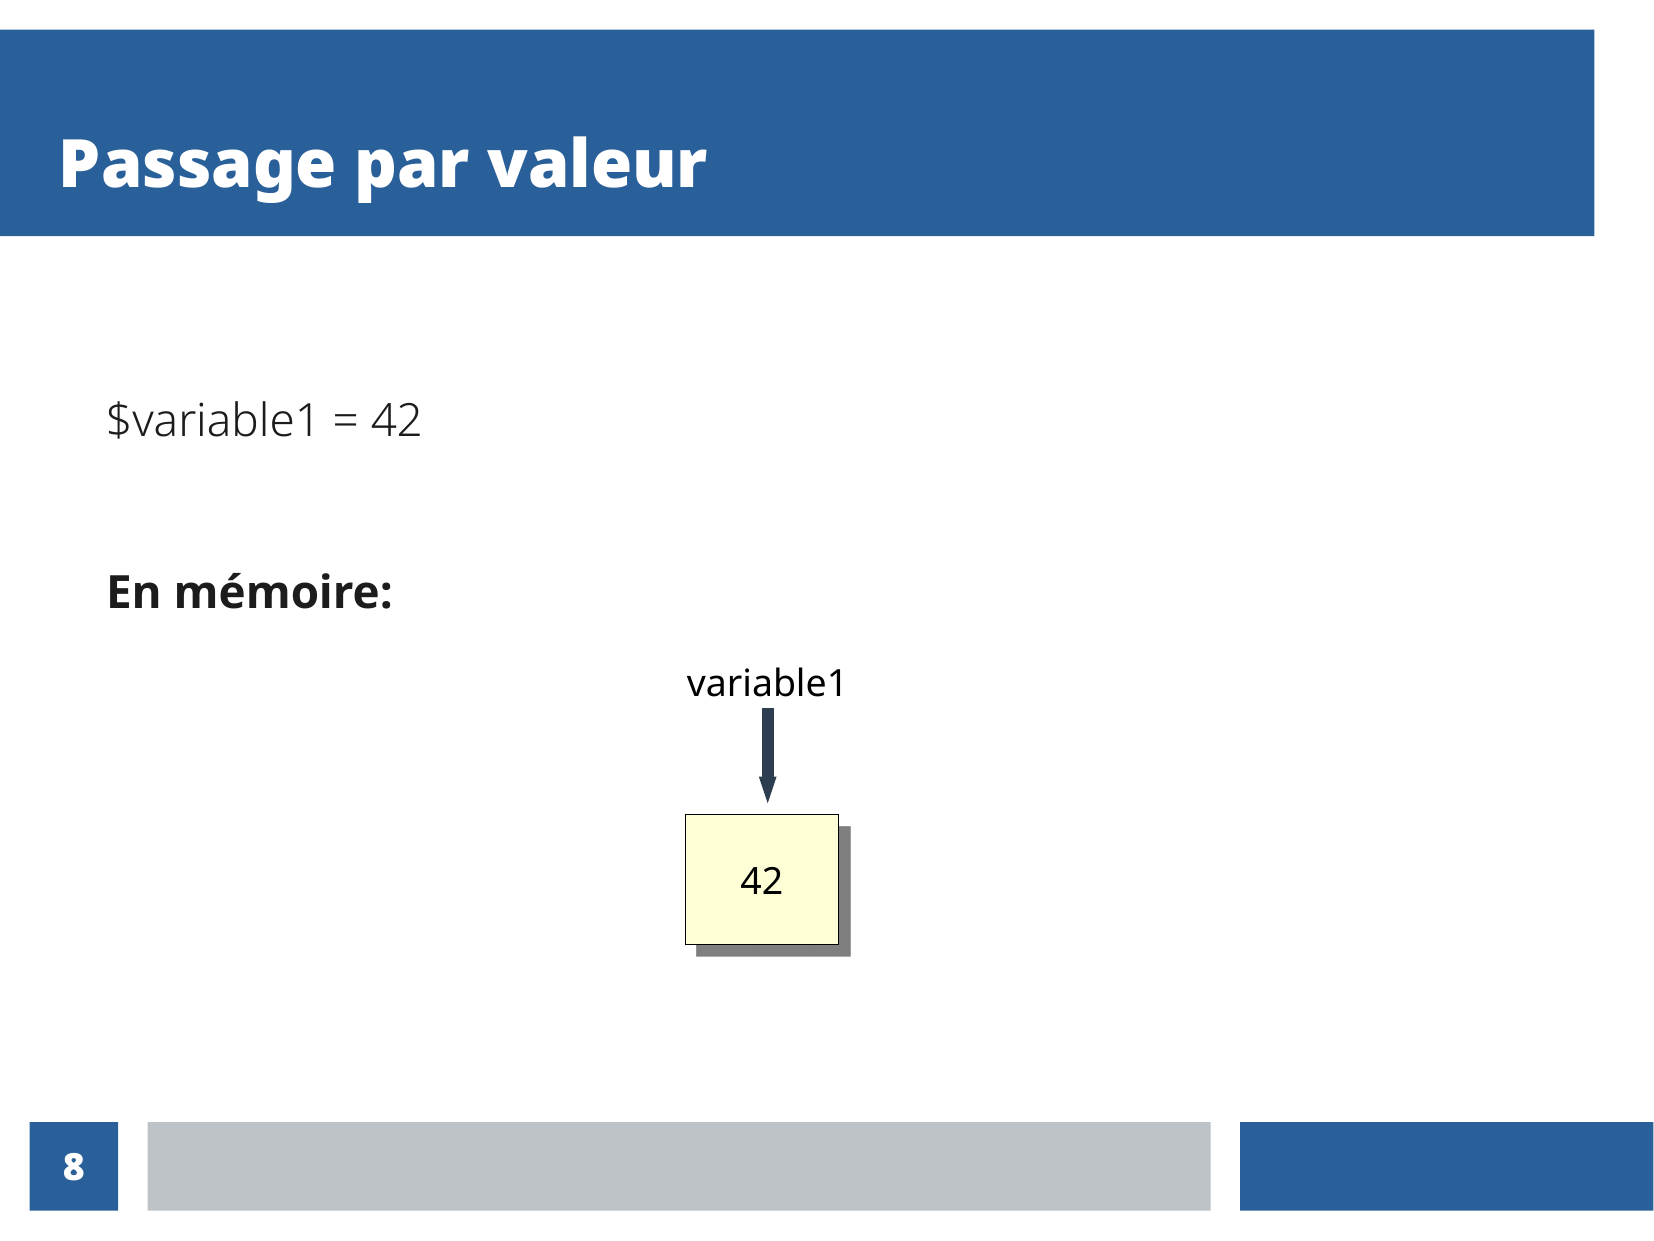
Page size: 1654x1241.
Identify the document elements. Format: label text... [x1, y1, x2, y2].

text_box 42 [685, 814, 839, 945]
text_box variable1 [661, 649, 875, 712]
list $variable1 = 42 En mémoire: [59, 289, 1565, 697]
title Passage par valeur [59, 59, 1595, 207]
